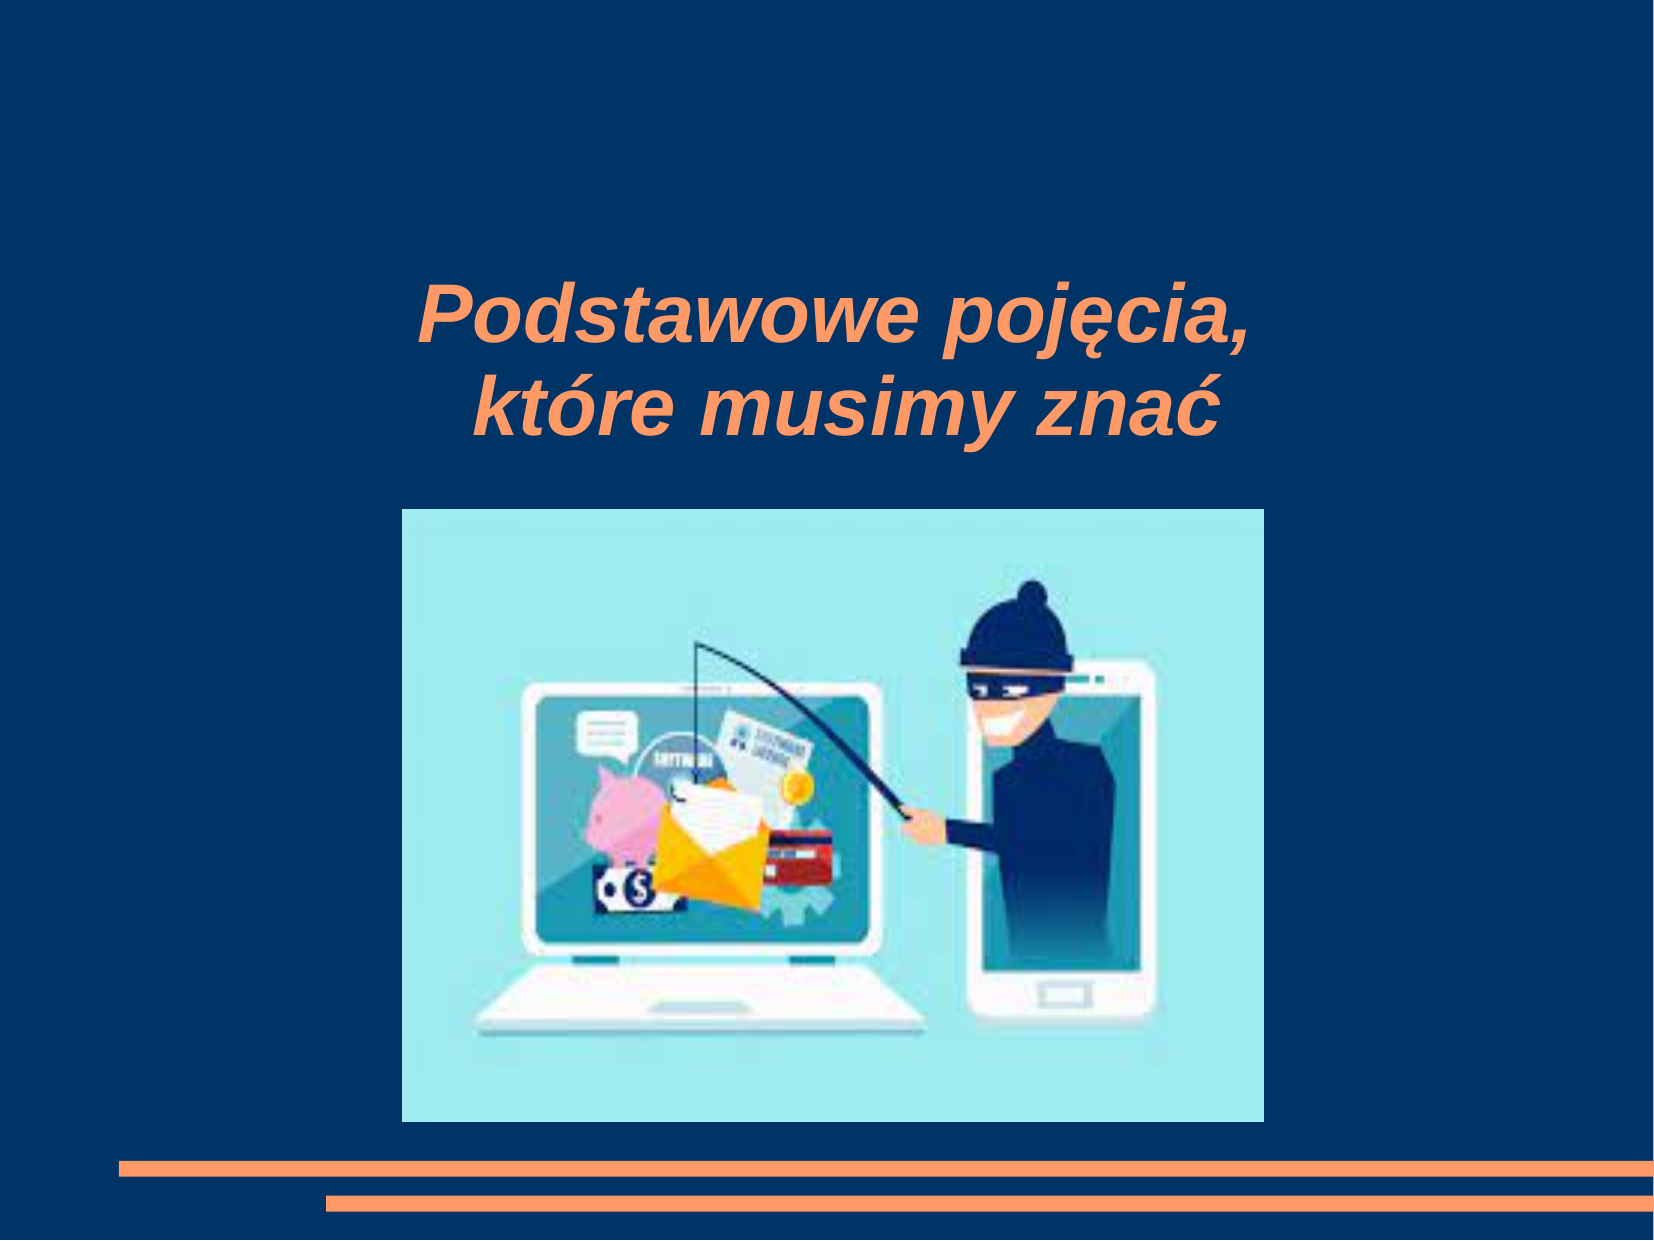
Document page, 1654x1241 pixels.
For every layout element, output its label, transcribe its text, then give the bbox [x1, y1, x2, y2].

title Podstawowe pojęcia, które musimy znać [129, 141, 1543, 579]
picture [402, 509, 1264, 1123]
